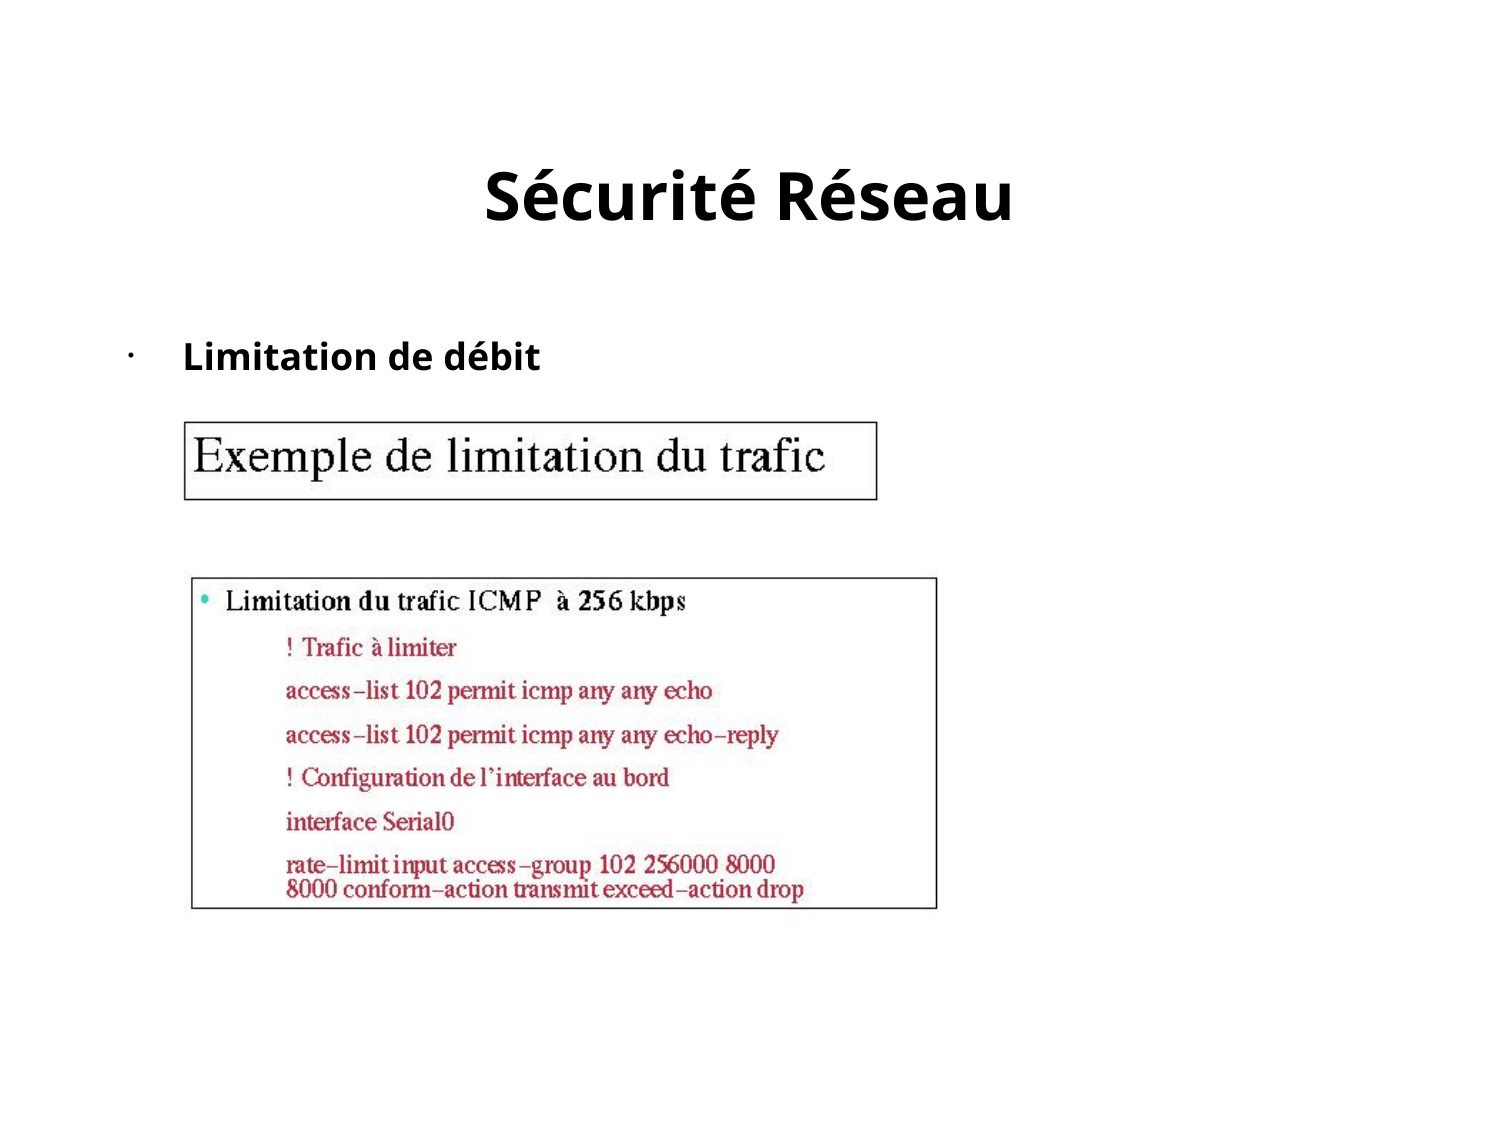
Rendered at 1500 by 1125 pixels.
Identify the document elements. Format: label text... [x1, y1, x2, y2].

picture [150, 399, 1063, 1085]
title Sécurité Réseau [112, 99, 1388, 288]
list Limitation de débit [112, 324, 1388, 1000]
